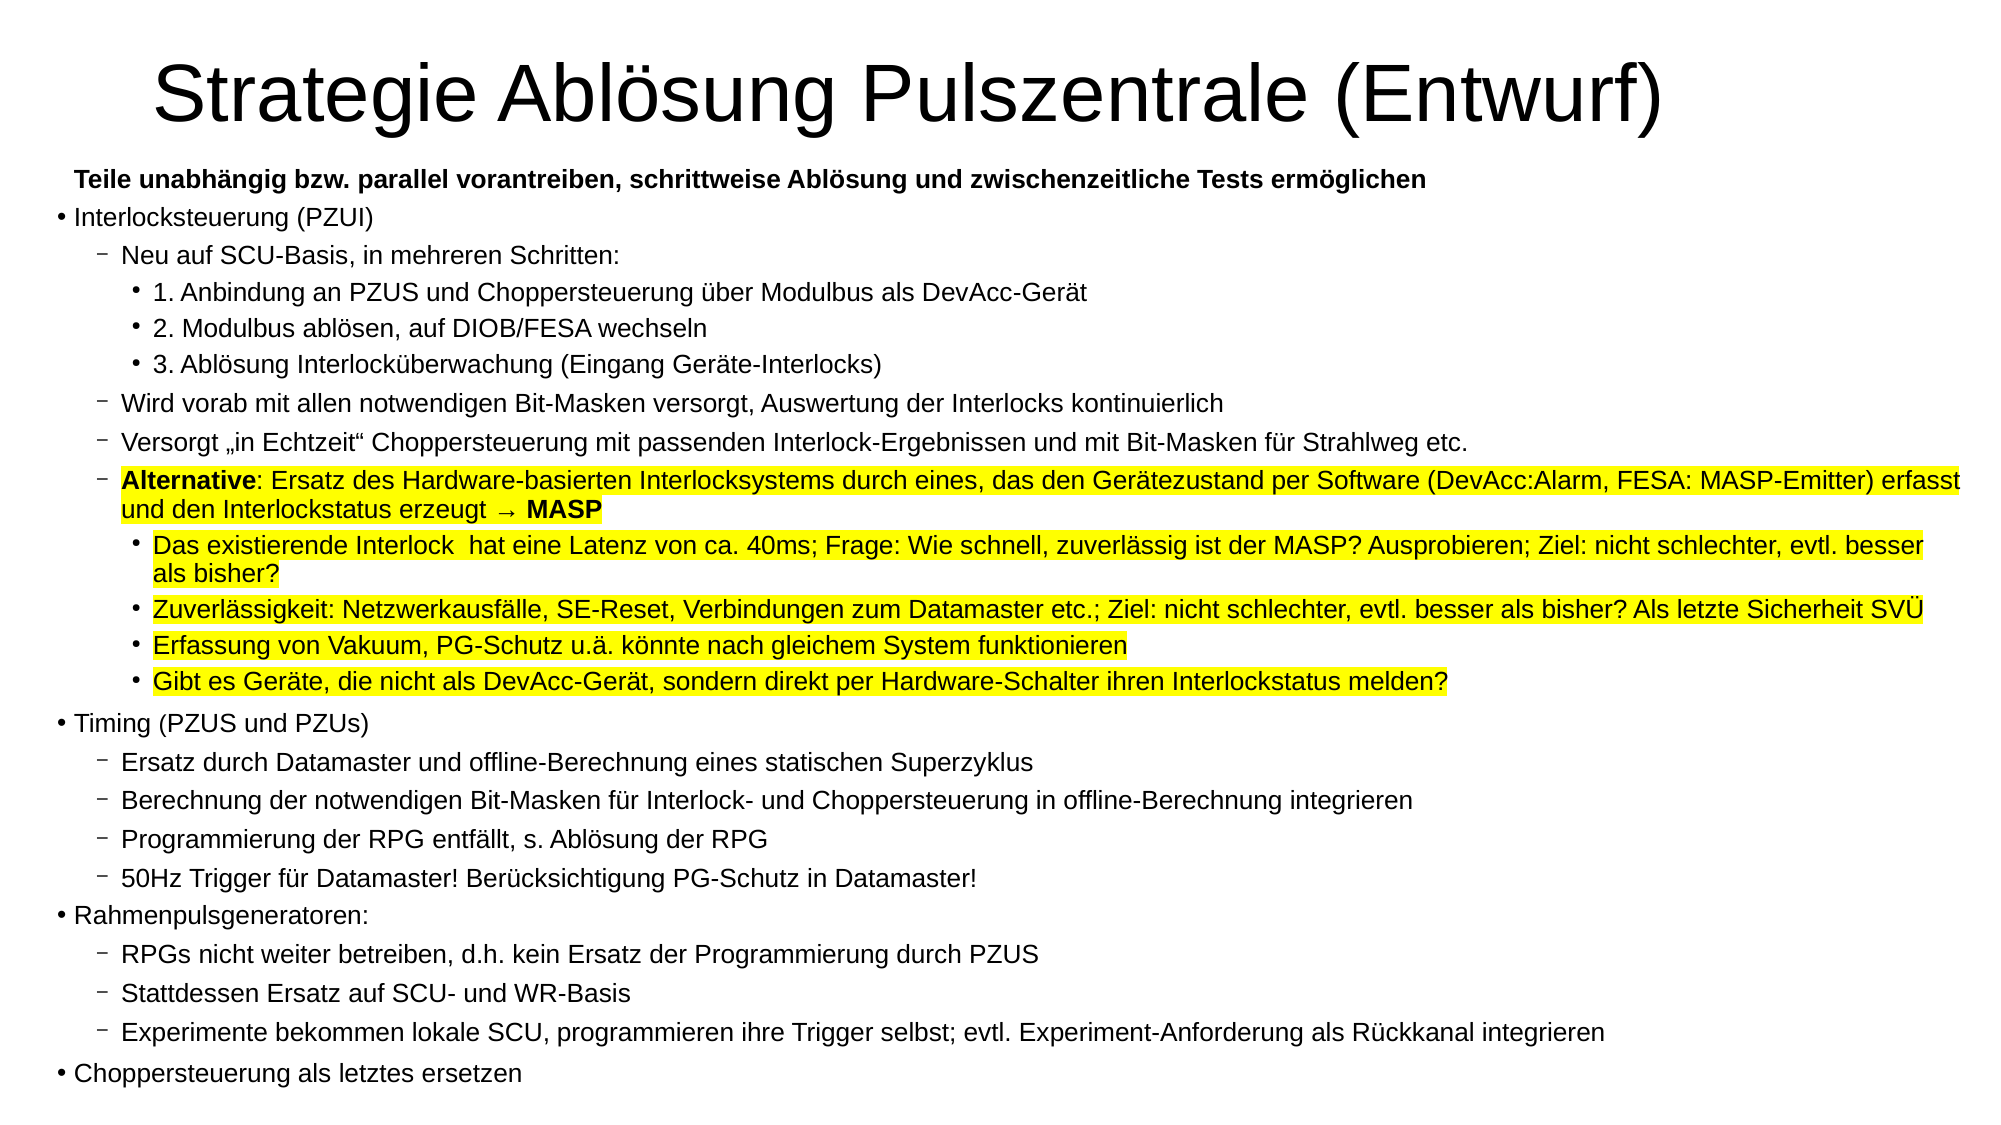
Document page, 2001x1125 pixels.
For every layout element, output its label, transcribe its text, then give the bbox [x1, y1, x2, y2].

list Teile unabhängig bzw. parallel vorantreiben, schrittweise Ablösung und zwischenzeitliche Tests ermöglichen Interlocksteuerung (PZUI) Neu auf SCU-Basis, in mehreren Schritten: 1. Anbindung an PZUS und Choppersteuerung über Modulbus als DevAcc-Gerät 2. Modulbus ablösen, auf DIOB/FESA wechseln 3. Ablösung Interlocküberwachung (Eingang Geräte-Interlocks) Wird vorab mit allen notwendigen Bit-Masken versorgt, Auswertung der Interlocks kontinuierlich Versorgt „in Echtzeit“ Choppersteuerung mit passenden Interlock-Ergebnissen und mit Bit-Masken für Strahlweg etc. Alternative: Ersatz des Hardware-basierten Interlocksystems durch eines, das den Gerätezustand per Software (DevAcc:Alarm, FESA: MASP-Emitter) erfasst und den Interlockstatus erzeugt → MASP Das existierende Interlock hat eine Latenz von ca. 40ms; Frage: Wie schnell, zuverlässig ist der MASP? Ausprobieren; Ziel: nicht schlechter, evtl. besser als bisher? Zuverlässigkeit: Netzwerkausfälle, SE-Reset, Verbindungen zum Datamaster etc.; Ziel: nicht schlechter, evtl. besser als bisher? Als letzte Sicherheit SVÜ Erfassung von Vakuum, PG-Schutz u.ä. könnte nach gleichem System funktionieren Gibt es Geräte, die nicht als DevAcc-Gerät, sondern direkt per Hardware-Schalter ihren Interlockstatus melden? Timing (PZUS und PZUs) Ersatz durch Datamaster und offline-Berechnung eines statischen Superzyklus Berechnung der notwendigen Bit-Masken für Interlock- und Choppersteuerung in offline-Berechnung integrieren Programmierung der RPG entfällt, s. Ablösung der RPG 50Hz Trigger für Datamaster! Berücksichtigung PG-Schutz in Datamaster! Rahmenpulsgeneratoren: RPGs nicht weiter betreiben, d.h. kein Ersatz der Programmierung durch PZUS Stattdessen Ersatz auf SCU- und WR-Basis Experimente bekommen lokale SCU, programmieren ihre Trigger selbst; evtl. Experiment-Anforderung als Rückkanal integrieren Choppersteuerung als letztes ersetzen [42, 158, 1975, 1107]
title Strategie Ablösung Pulszentrale (Entwurf) [137, 7, 1863, 158]
